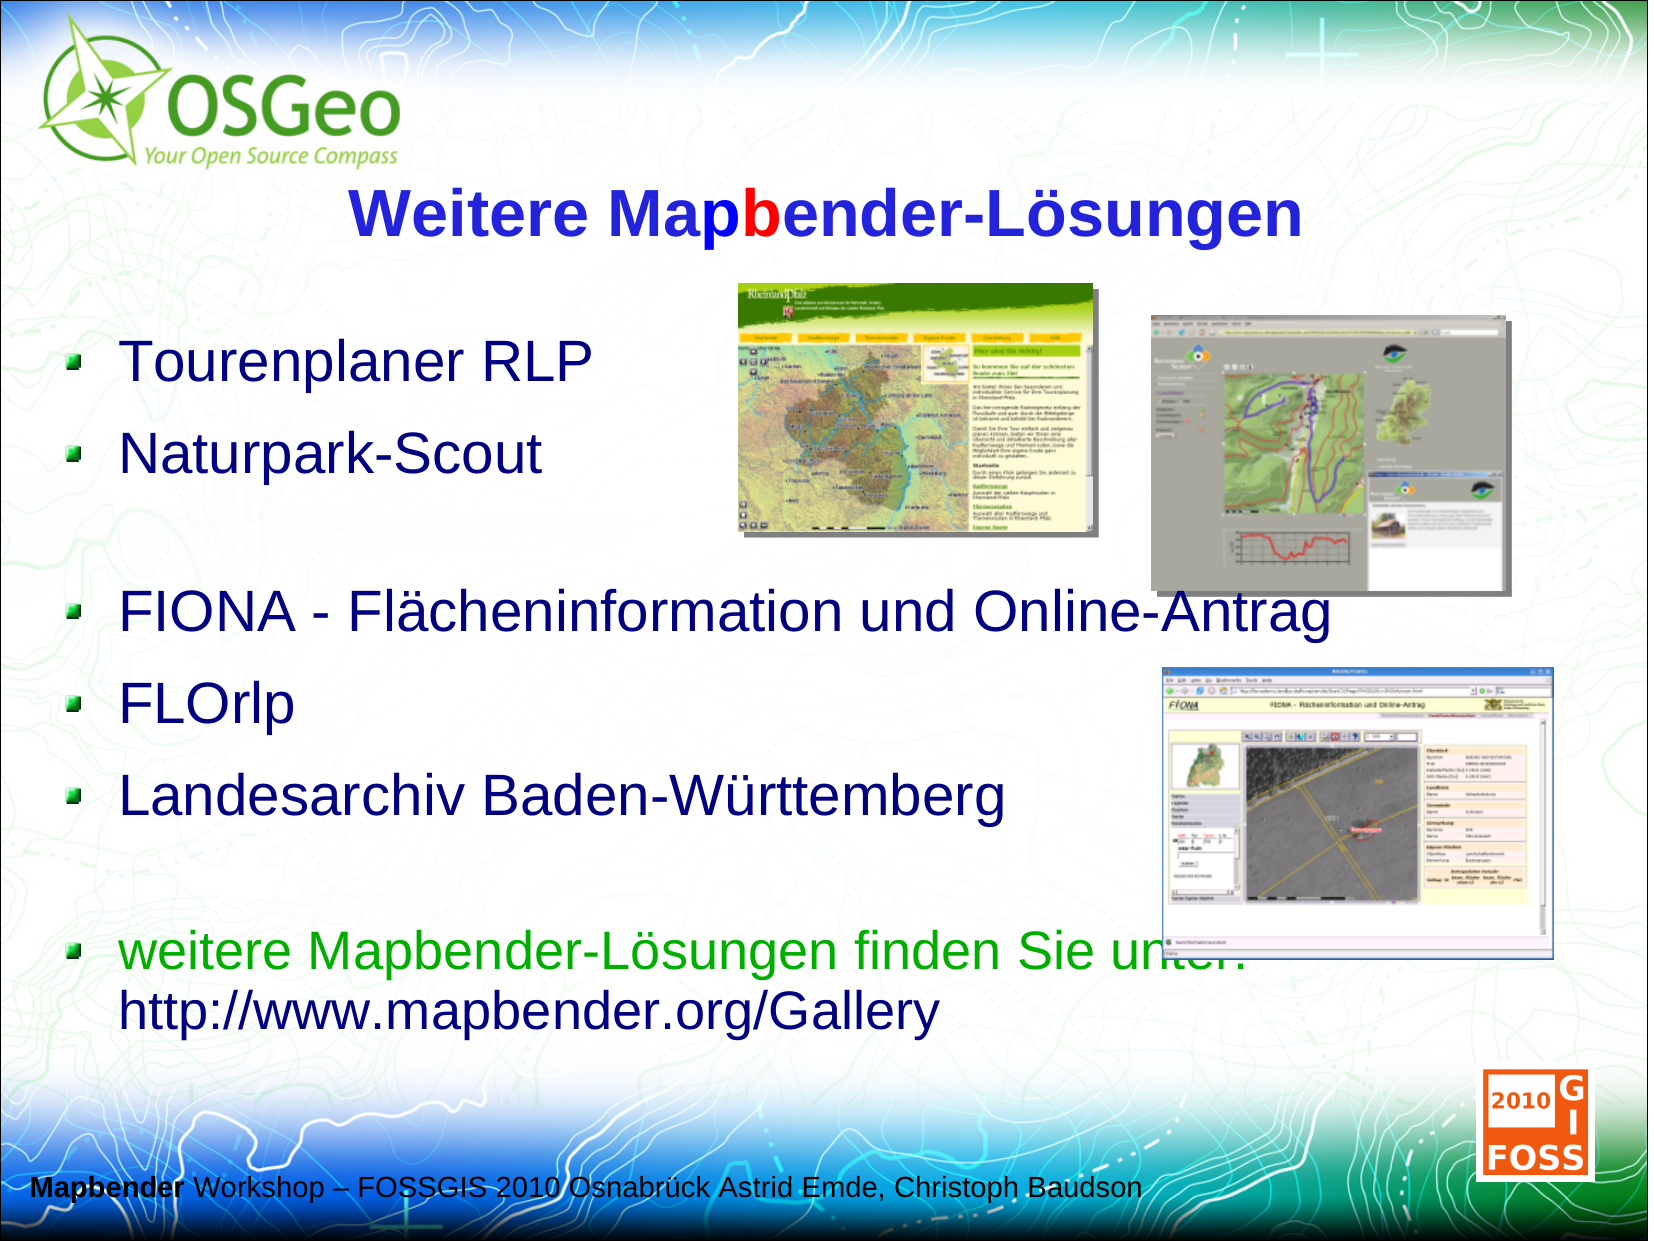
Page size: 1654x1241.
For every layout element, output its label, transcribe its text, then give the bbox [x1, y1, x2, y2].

title Weitere Mapbender-Lösungen [82, 126, 1571, 302]
list Tourenplaner RLP Naturpark-Scout FIONA - Flächeninformation und Online-Antrag FLOrlp Landesarchiv Baden-Württemberg weitere Mapbender-Lösungen finden Sie unter: http://www.mapbender.org/Gallery [47, 328, 1536, 1148]
picture [1, 1, 1647, 1240]
